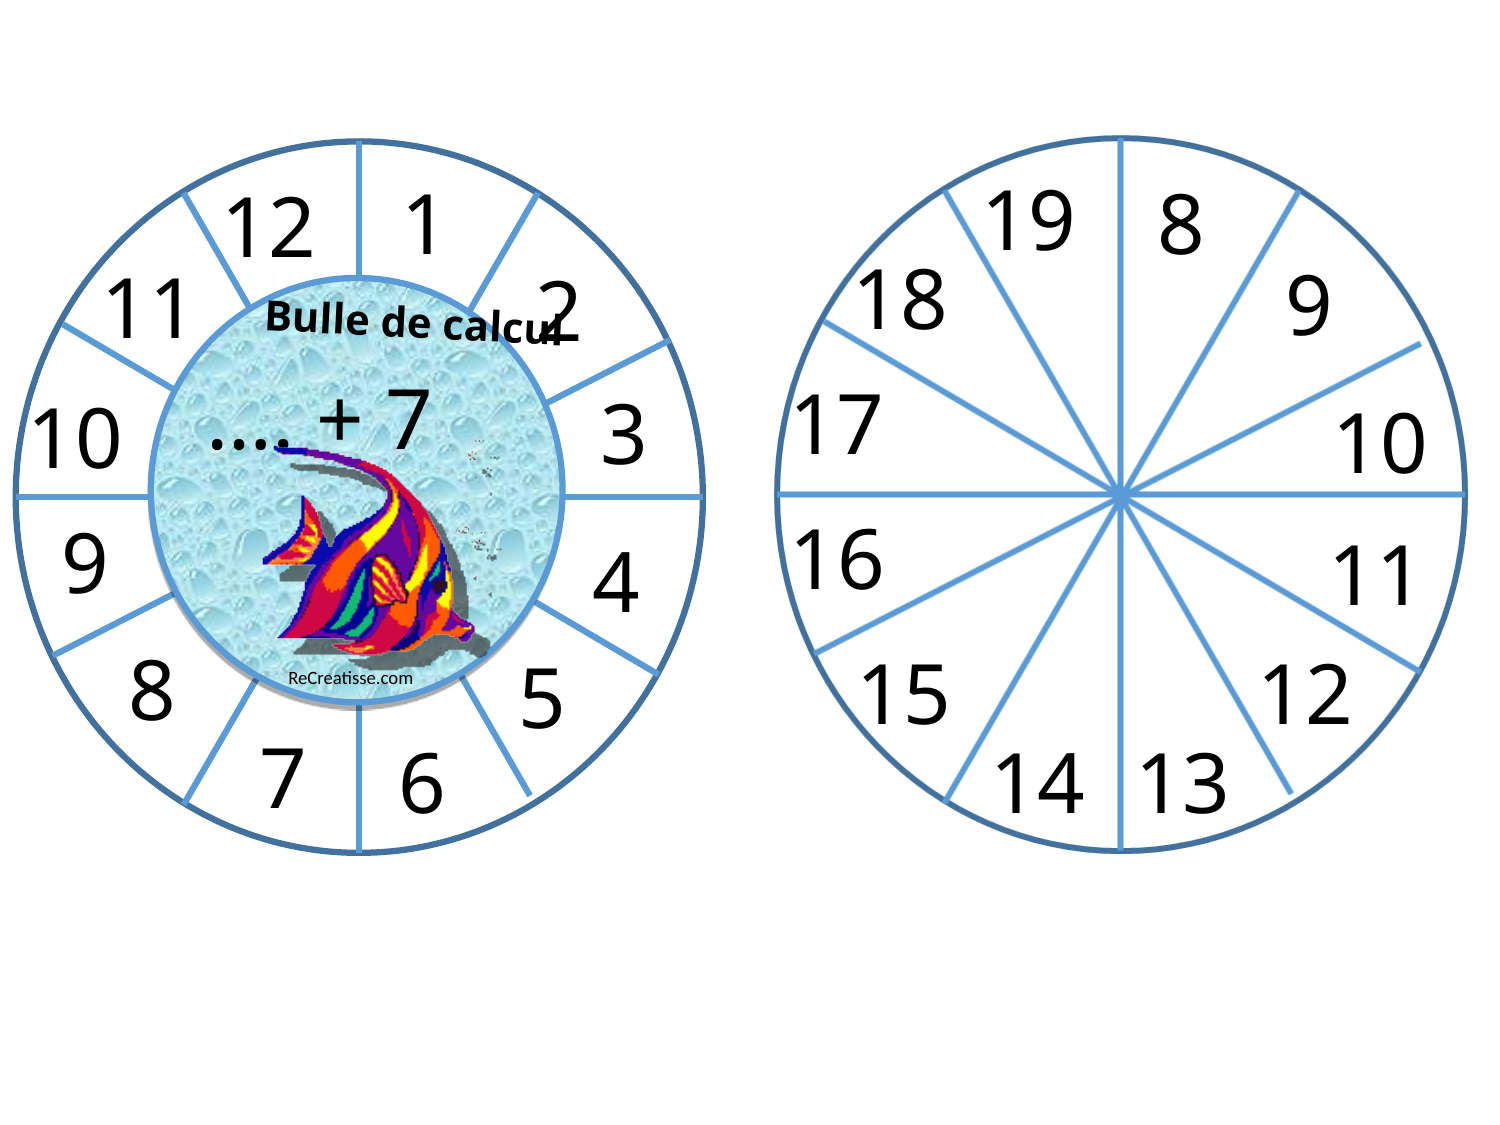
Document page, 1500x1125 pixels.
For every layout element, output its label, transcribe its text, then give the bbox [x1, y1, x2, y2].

text_box 10 [1318, 383, 1443, 498]
text_box 11 [1314, 514, 1439, 629]
text_box 17 [774, 364, 900, 479]
text_box …. + 7 [192, 359, 448, 474]
picture [774, 135, 1468, 854]
picture [261, 424, 490, 659]
text_box 1 [386, 164, 464, 279]
text_box 2 [521, 251, 598, 366]
text_box 14 [975, 723, 1101, 838]
text_box [115, 178, 206, 247]
text_box 3 [585, 374, 663, 489]
text_box 15 [841, 634, 966, 749]
text_box 6 [383, 723, 461, 838]
text_box 9 [1271, 244, 1348, 359]
text_box 13 [1121, 723, 1246, 838]
text_box 16 [775, 499, 900, 614]
text_box 5 [503, 638, 581, 753]
text_box 18 [838, 238, 963, 354]
text_box 4 [578, 521, 656, 636]
text_box 12 [206, 167, 331, 282]
text_box 10 [13, 378, 138, 493]
text_box 7 [244, 718, 322, 833]
text_box 9 [46, 502, 124, 618]
text_box 12 [1243, 634, 1368, 749]
text_box [239, 282, 251, 300]
text_box 19 [966, 160, 1091, 275]
text_box Bulle de calcul [247, 280, 581, 363]
text_box 11 [87, 247, 212, 363]
text_box [15, 195, 703, 853]
text_box 8 [113, 630, 191, 745]
text_box 8 [1143, 164, 1220, 279]
text_box ReCreatisse.com [273, 659, 429, 695]
text_box [231, 141, 535, 292]
